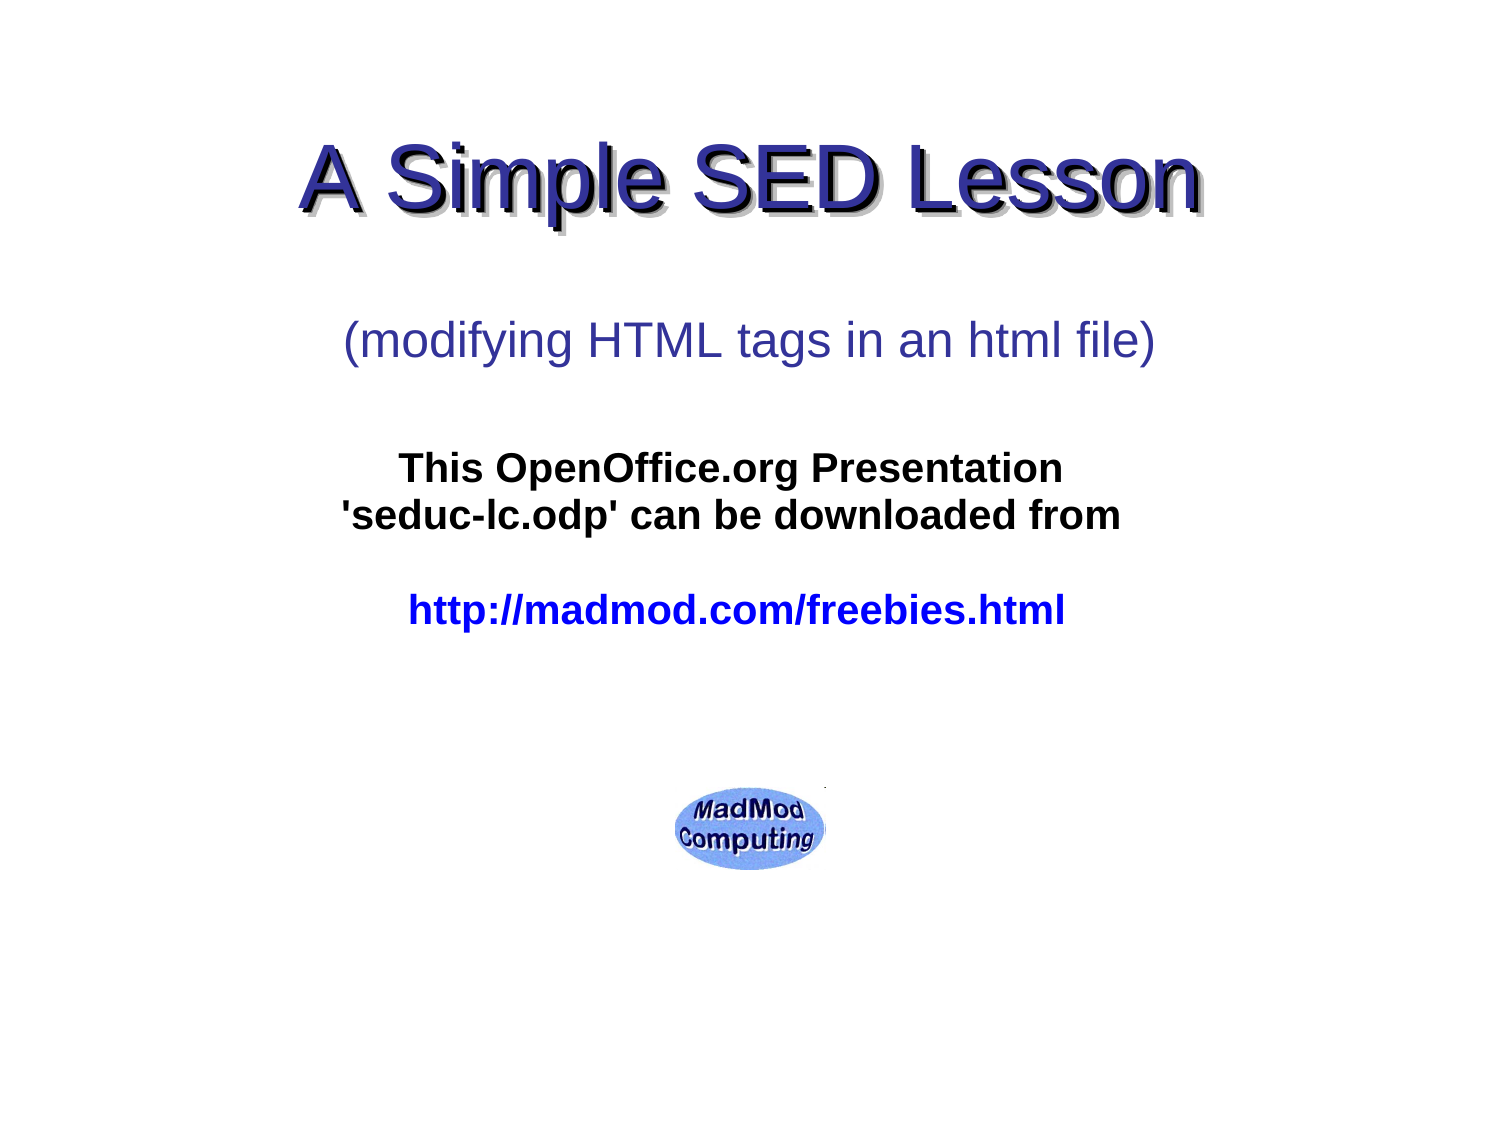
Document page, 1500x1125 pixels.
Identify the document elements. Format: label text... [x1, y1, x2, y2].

picture [675, 787, 826, 870]
text_box (modifying HTML tags in an html file) [300, 299, 1201, 376]
title A Simple SED Lesson [75, 116, 1426, 238]
subtitle This OpenOffice.org Presentation 'seduc-lc.odp' can be downloaded from http://madmod.com/freebies.html [225, 444, 1163, 676]
